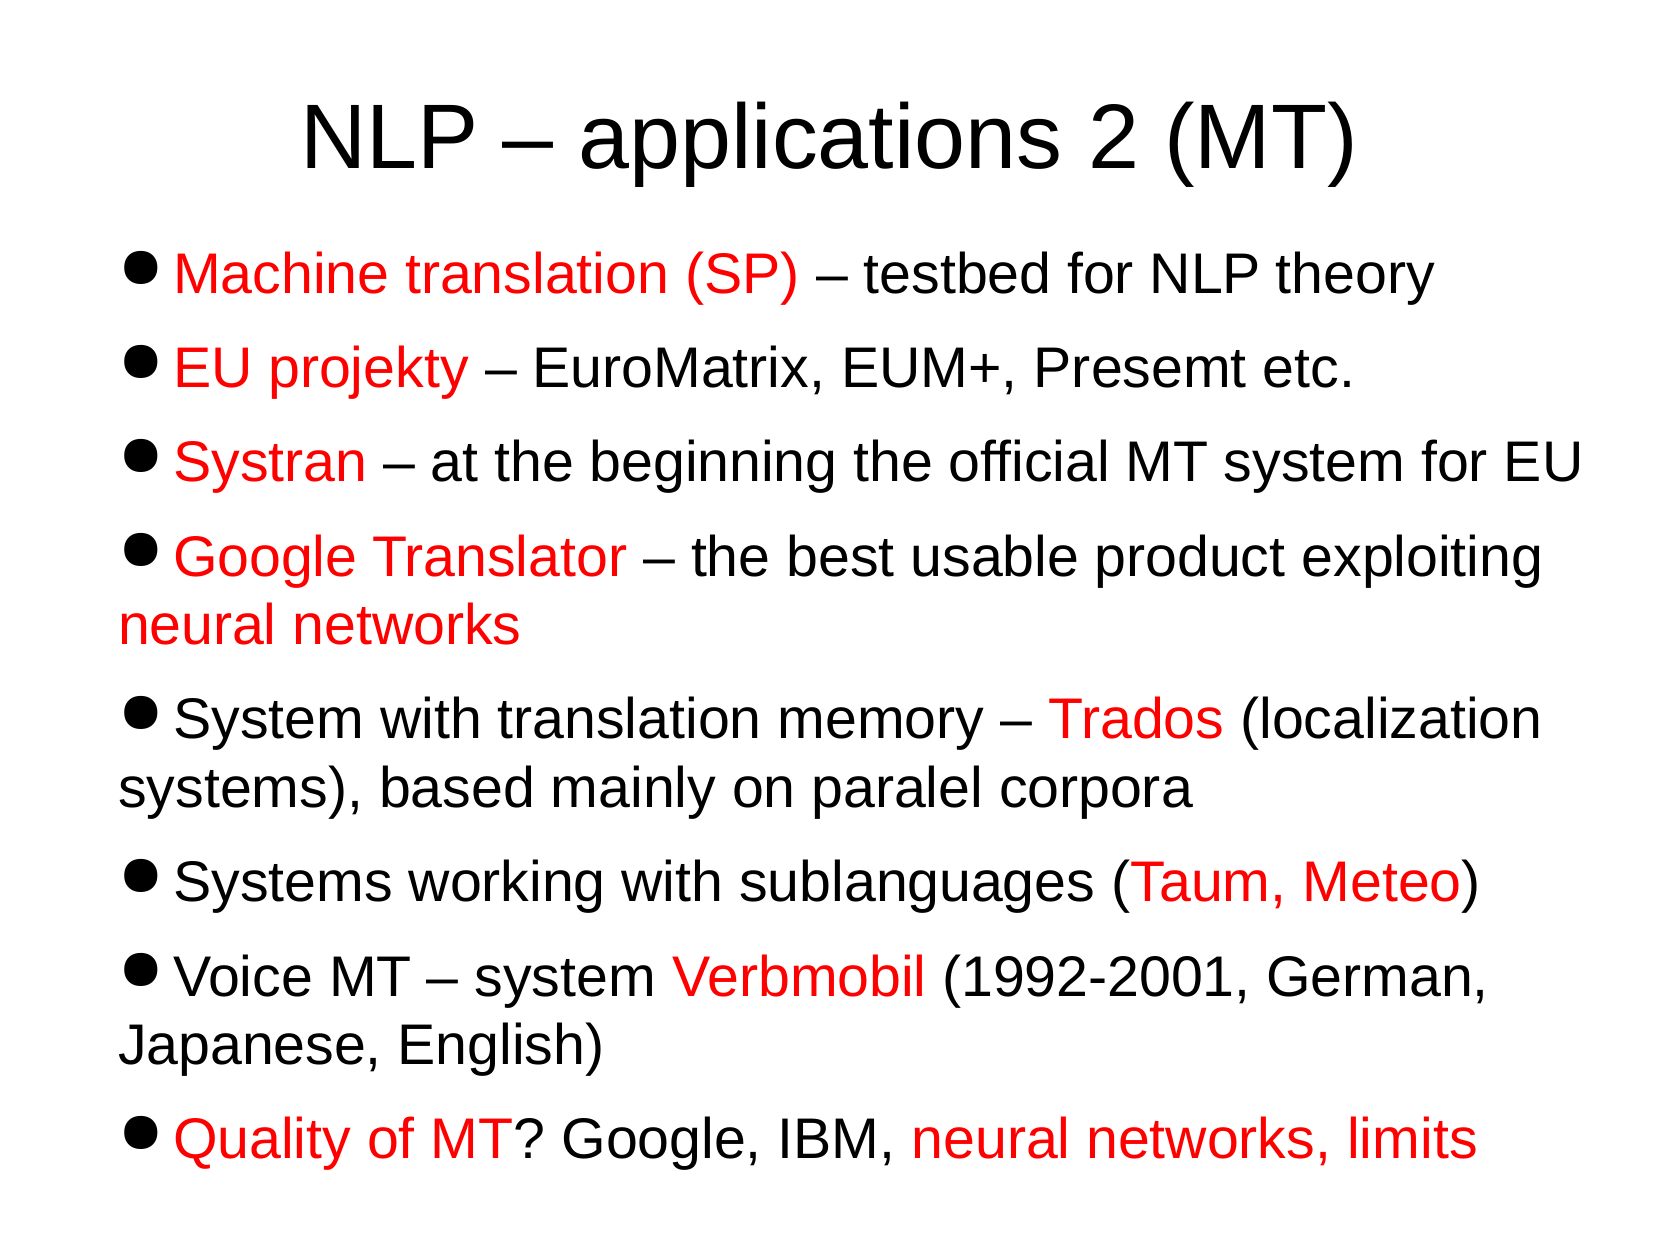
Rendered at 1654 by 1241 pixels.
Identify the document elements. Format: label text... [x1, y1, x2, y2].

title NLP – applications 2 (MT) [88, 56, 1571, 207]
list Machine translation (SP) – testbed for NLP theory EU projekty – EuroMatrix, EUM+, Presemt etc. Systran – at the beginning the official MT system for EU Google Translator – the best usable product exploiting neural networks System with translation memory – Trados (localization systems), based mainly on paralel corpora Systems working with sublanguages (Taum, Meteo) Voice MT – system Verbmobil (1992-2001, German, Japanese, English) Quality of MT? Google, IBM, neural networks, limits [118, 236, 1625, 1191]
